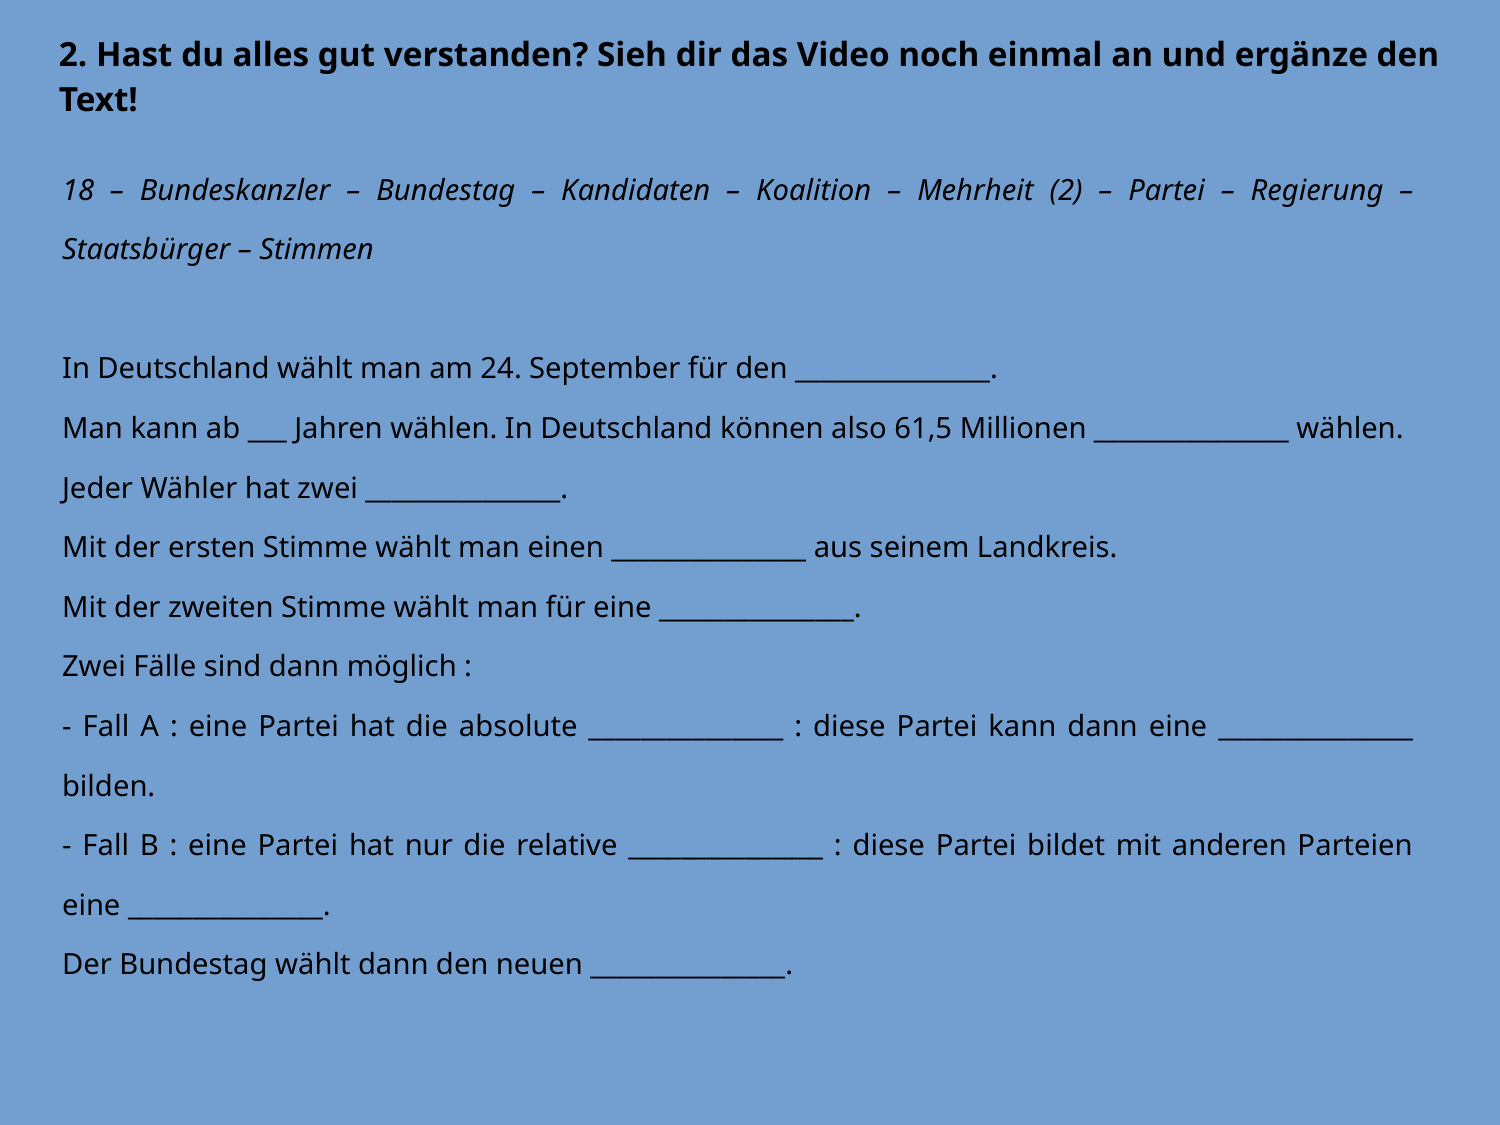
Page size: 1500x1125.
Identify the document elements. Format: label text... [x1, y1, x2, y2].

text_box 18 – Bundeskanzler – Bundestag – Kandidaten – Koalition – Mehrheit (2) – Partei – Regierung – Staatsbürger – Stimmen In Deutschland wählt man am 24. September für den _______________. Man kann ab ___ Jahren wählen. In Deutschland können also 61,5 Millionen _______________ wählen. Jeder Wähler hat zwei _______________. Mit der ersten Stimme wählt man einen _______________ aus seinem Landkreis. Mit der zweiten Stimme wählt man für eine _______________. Zwei Fälle sind dann möglich : - Fall A : eine Partei hat die absolute _______________ : diese Partei kann dann eine _______________ bilden. - Fall B : eine Partei hat nur die relative _______________ : diese Partei bildet mit anderen Parteien eine _______________. Der Bundestag wählt dann den neuen _______________. [47, 141, 1430, 1028]
text_box 2. Hast du alles gut verstanden? Sieh dir das Video noch einmal an und ergänze den Text! [59, 35, 1453, 117]
